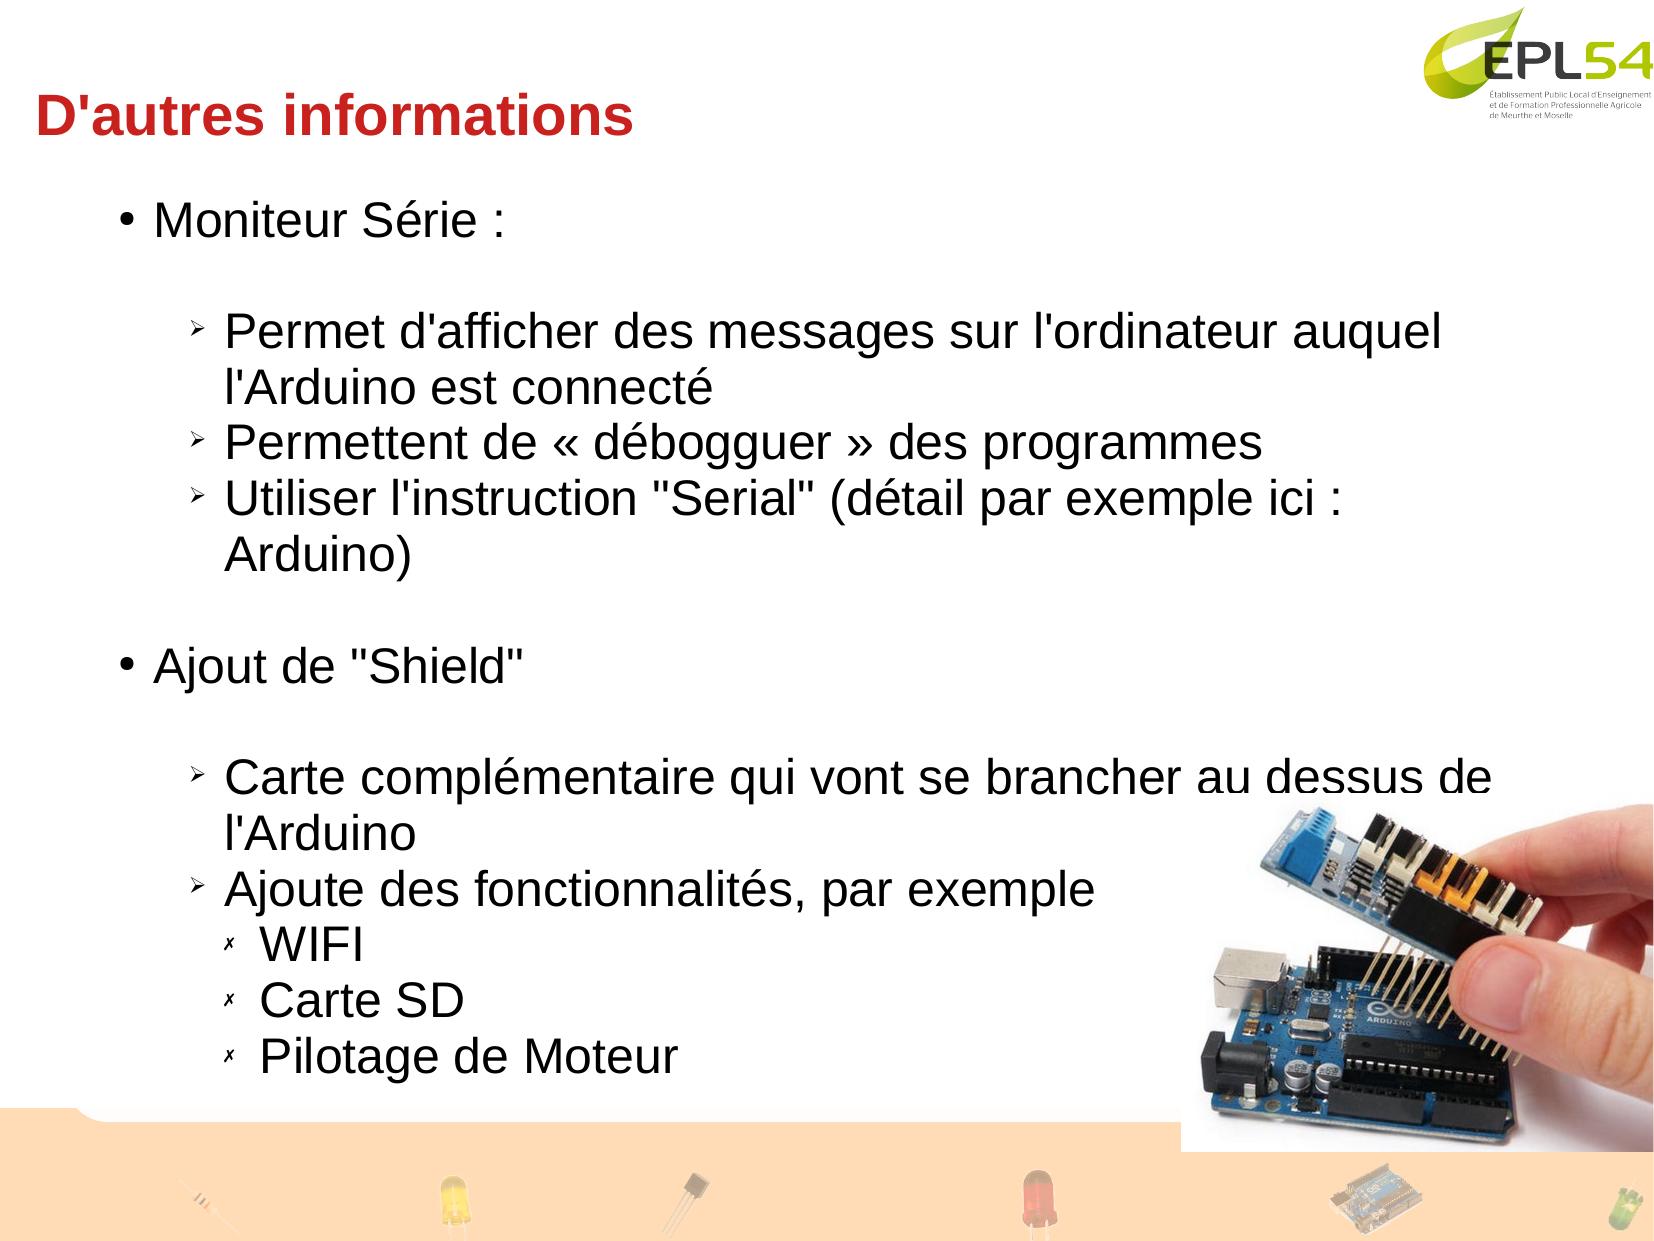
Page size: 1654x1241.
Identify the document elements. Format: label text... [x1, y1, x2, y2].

picture [1181, 793, 1654, 1152]
title D'autres informations [35, 64, 1335, 166]
picture [1409, 6, 1654, 119]
text_box Moniteur Série : Permet d'afficher des messages sur l'ordinateur auquel l'Arduino est connecté Permettent de « débogguer » des programmes Utiliser l'instruction "Serial" (détail par exemple ici : Arduino) Ajout de "Shield" Carte complémentaire qui vont se brancher au dessus de l'Arduino Ajoute des fonctionnalités, par exemple WIFI Carte SD Pilotage de Moteur [118, 177, 1542, 1099]
